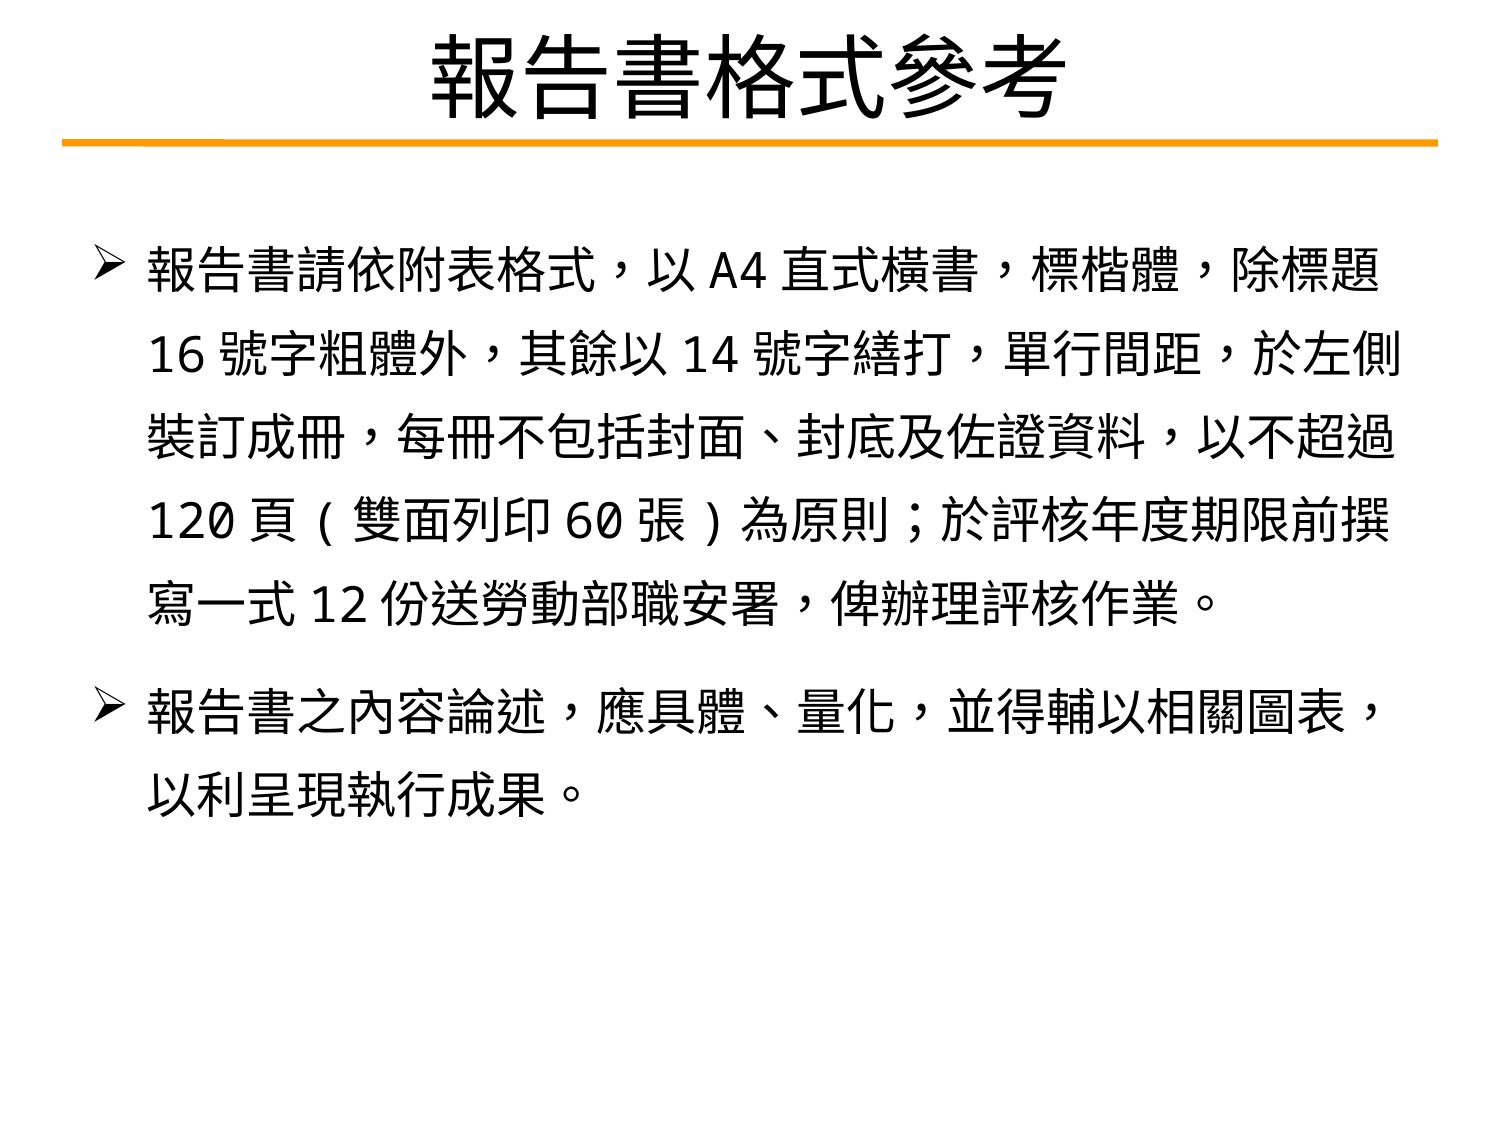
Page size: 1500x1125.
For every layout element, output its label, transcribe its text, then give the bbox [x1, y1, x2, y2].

list 報告書請依附表格式，以A4直式橫書，標楷體，除標題16號字粗體外，其餘以14號字繕打，單行間距，於左側裝訂成冊，每冊不包括封面、封底及佐證資料，以不超過120頁(雙面列印60張)為原則；於評核年度期限前撰寫一式12份送勞動部職安署，俾辦理評核作業。 報告書之內容論述，應具體、量化，並得輔以相關圖表，以利呈現執行成果。 [75, 208, 1425, 1005]
title 報告書格式參考 [75, 0, 1425, 149]
